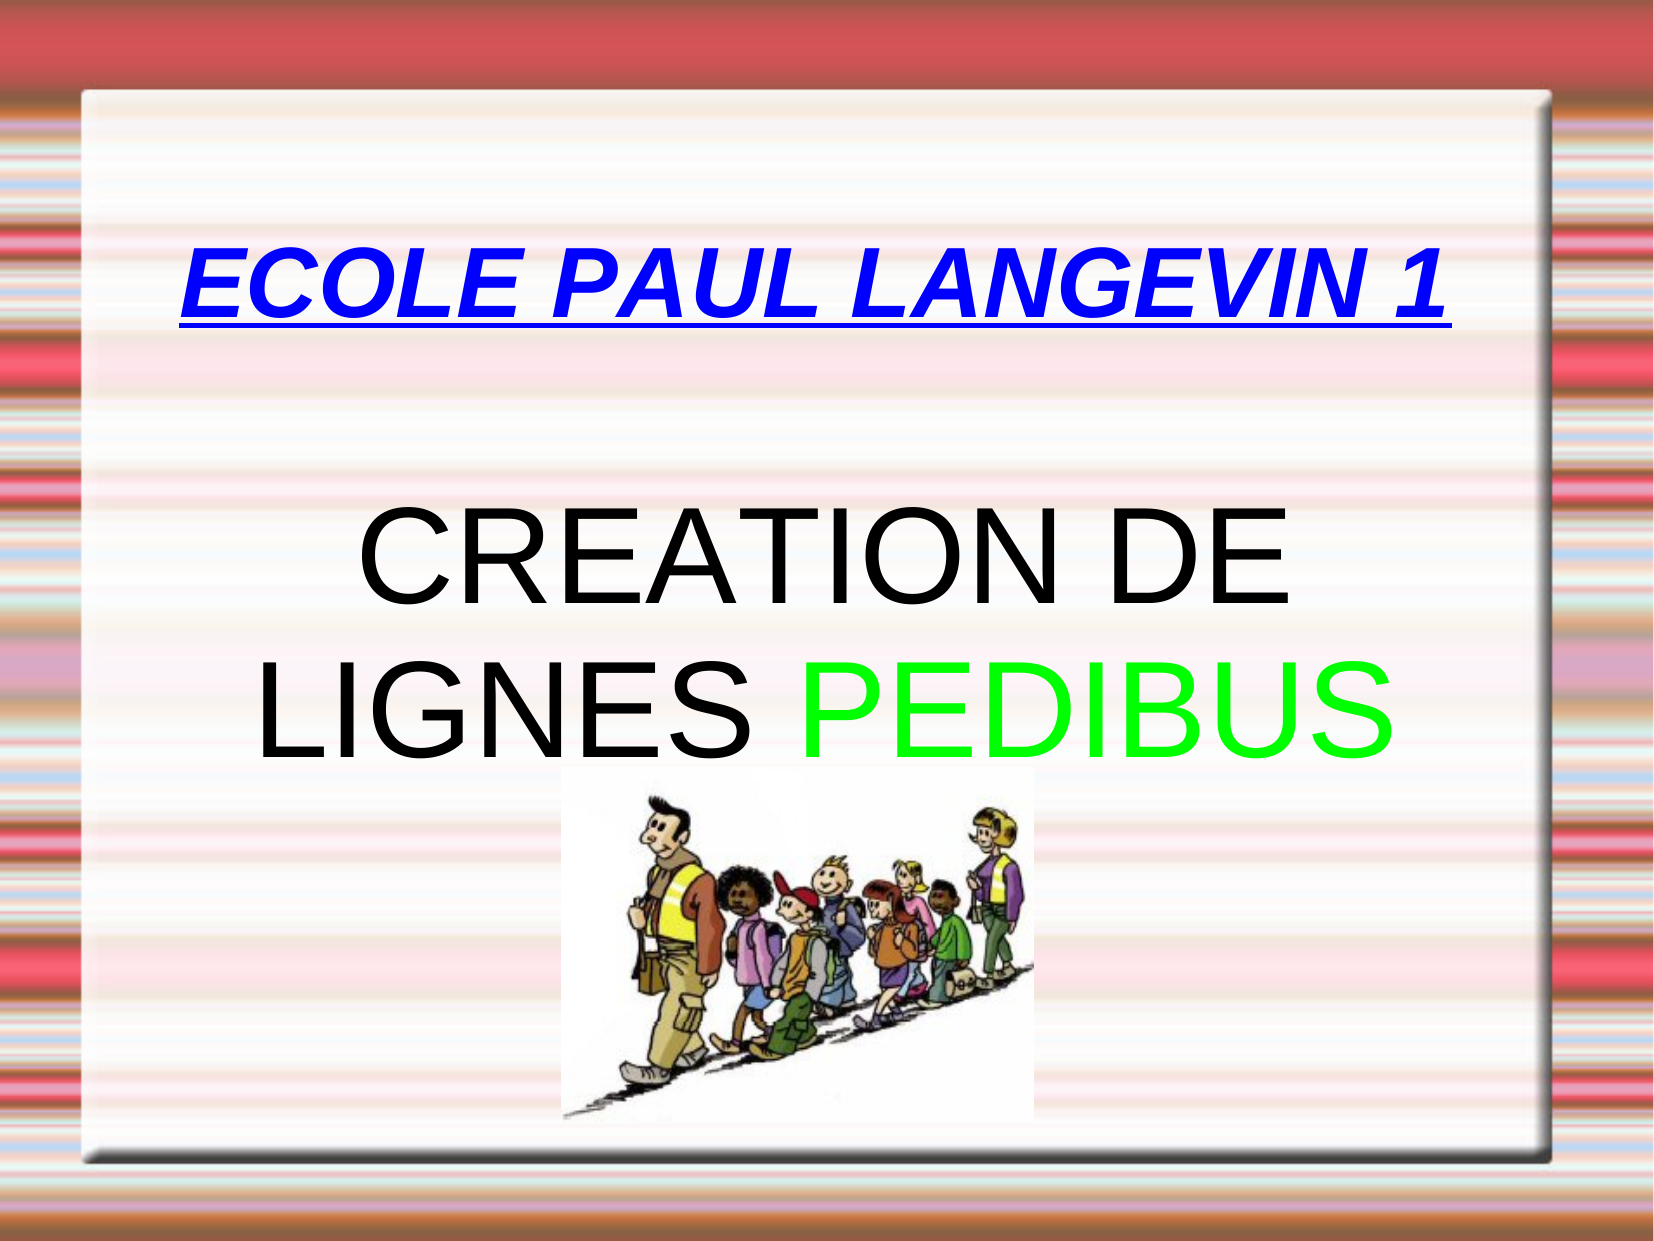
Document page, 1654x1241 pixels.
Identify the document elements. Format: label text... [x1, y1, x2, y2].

picture [0, 0, 1654, 1241]
title ECOLE PAUL LANGEVIN 1 [123, 122, 1536, 443]
subtitle CREATION DE LIGNES PEDIBUS [134, 295, 1516, 1125]
